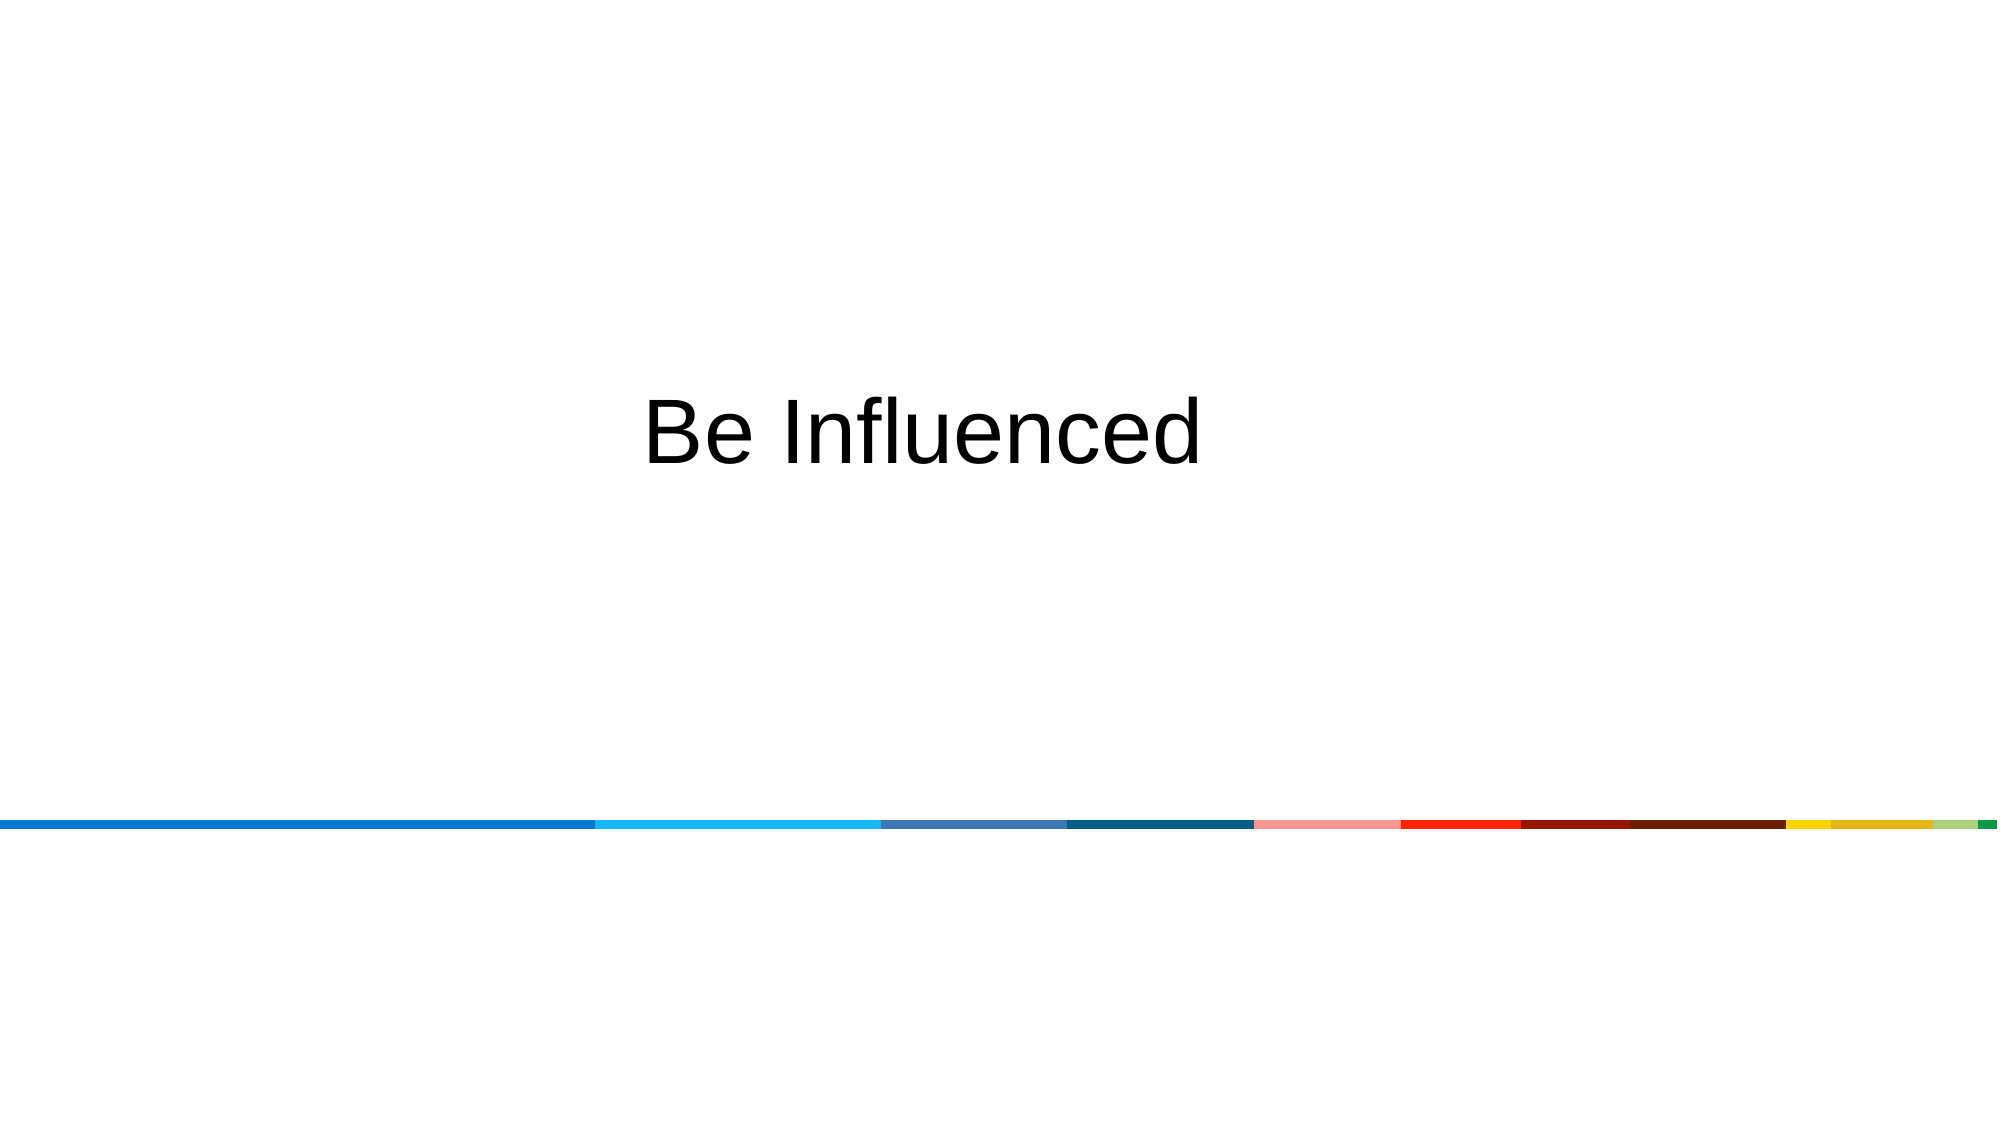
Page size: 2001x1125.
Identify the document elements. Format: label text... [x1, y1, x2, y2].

text_box [0, 820, 1997, 829]
text_box Be Influenced [61, 324, 1787, 543]
